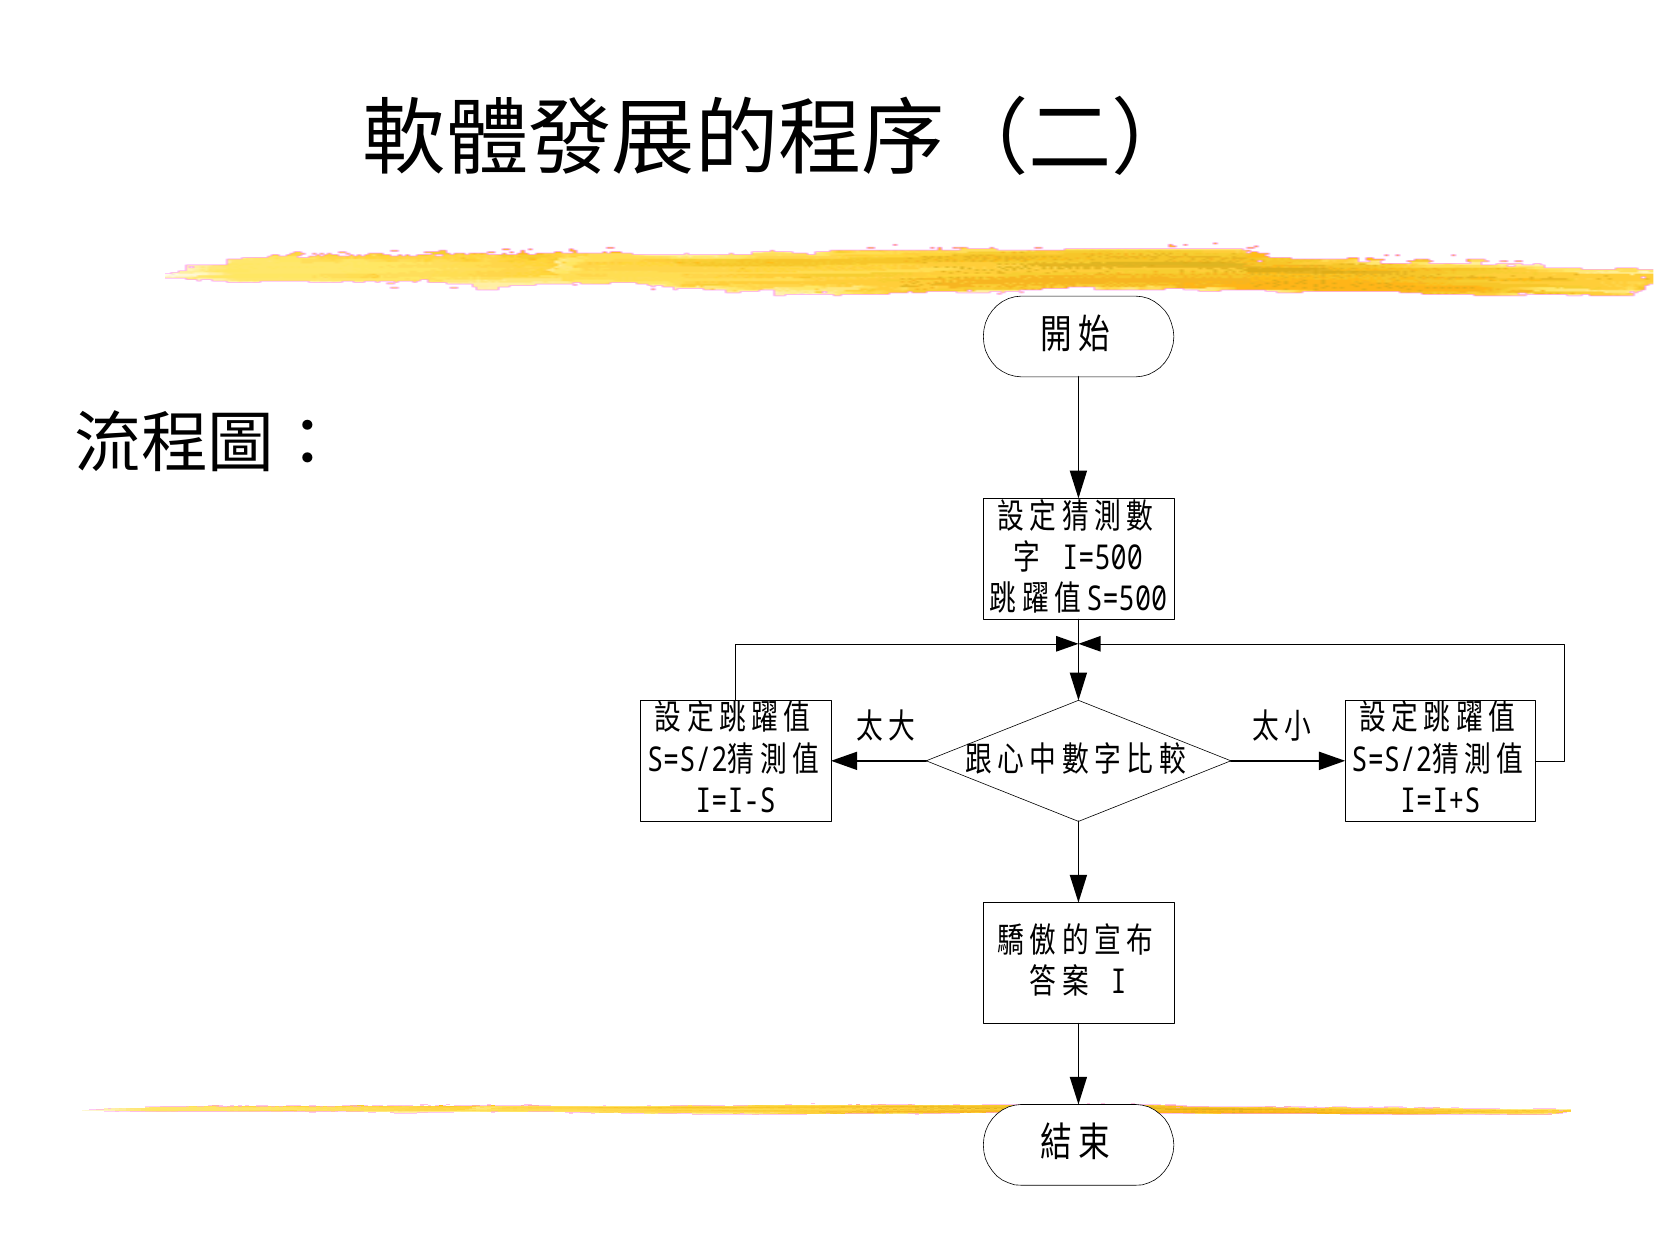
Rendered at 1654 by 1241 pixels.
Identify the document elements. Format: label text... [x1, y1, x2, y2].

list 流程圖： [74, 383, 476, 517]
picture [82, 1102, 639, 1117]
chart [639, 294, 1576, 1187]
picture [165, 237, 1654, 308]
title 軟體發展的程序（二） [76, 28, 1482, 236]
